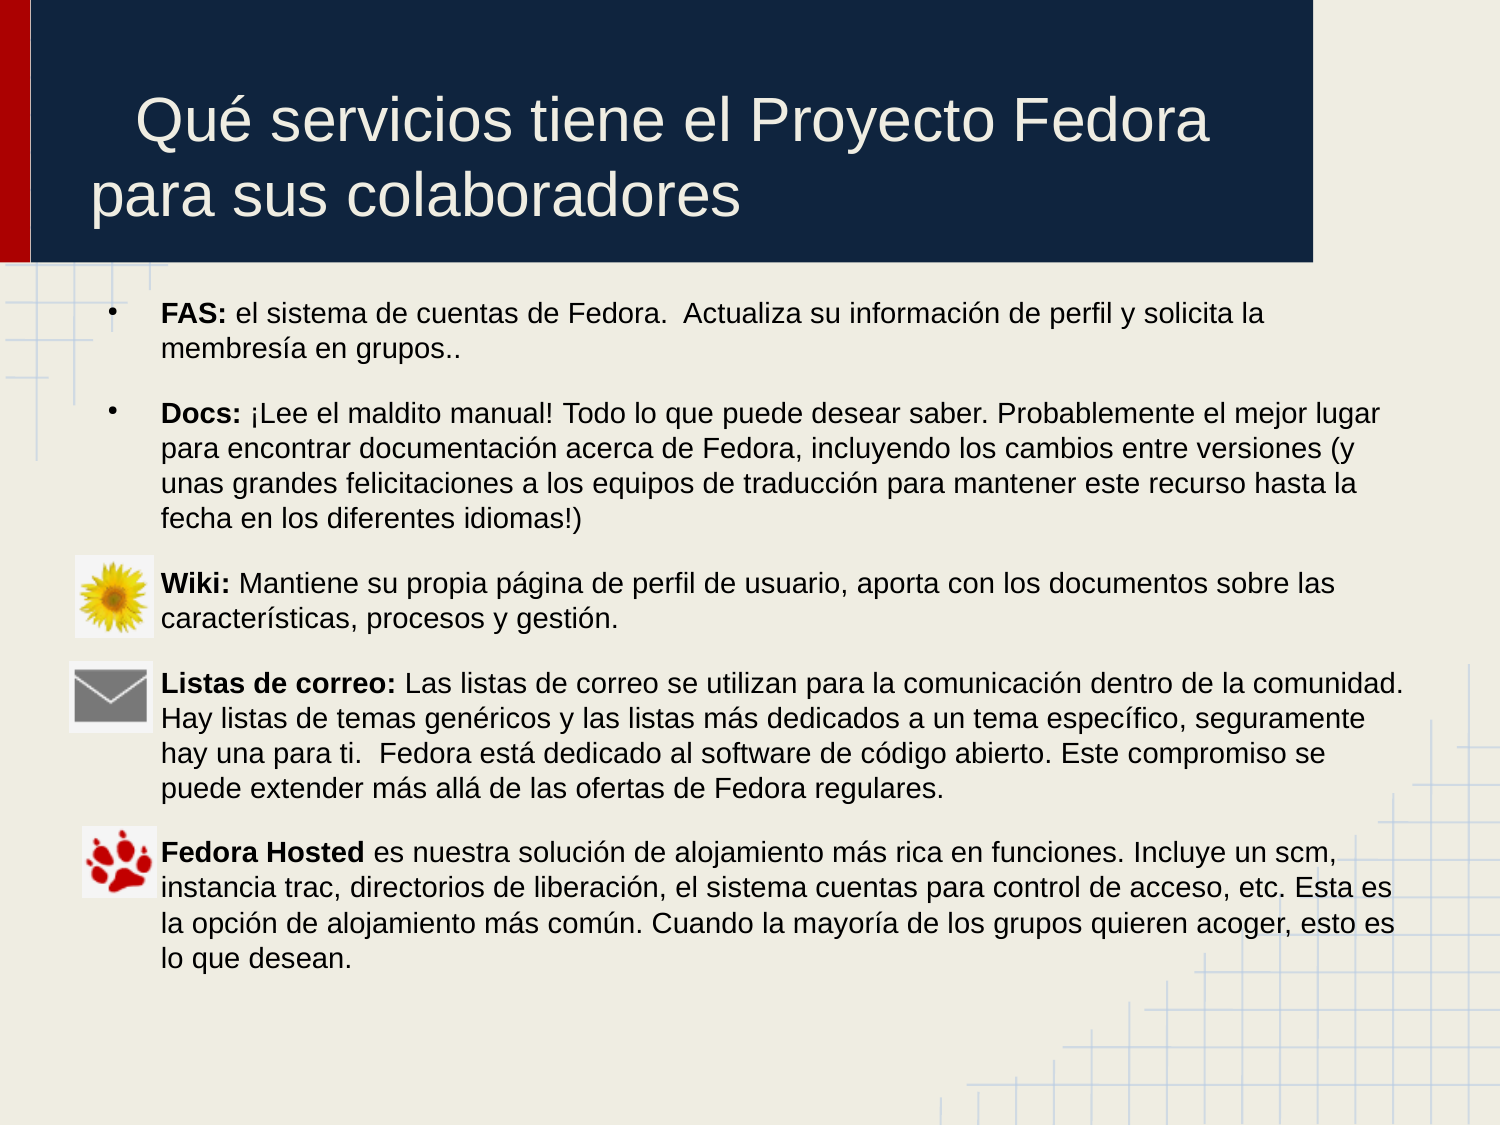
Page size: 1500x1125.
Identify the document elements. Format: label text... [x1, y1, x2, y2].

list FAS: el sistema de cuentas de Fedora. Actualiza su información de perfil y solicita la membresía en grupos.. Docs: ¡Lee el maldito manual! Todo lo que puede desear saber. Probablemente el mejor lugar para encontrar documentación acerca de Fedora, incluyendo los cambios entre versiones (y unas grandes felicitaciones a los equipos de traducción para mantener este recurso hasta la fecha en los diferentes idiomas!) Wiki: Mantiene su propia página de perfil de usuario, aporta con los documentos sobre las características, procesos y gestión. Listas de correo: Las listas de correo se utilizan para la comunicación dentro de la comunidad. Hay listas de temas genéricos y las listas más dedicados a un tema específico, seguramente hay una para ti. Fedora está dedicado al software de código abierto. Este compromiso se puede extender más allá de las ofertas de Fedora regulares. Fedora Hosted es nuestra solución de alojamiento más rica en funciones. Incluye un scm, instancia trac, directorios de liberación, el sistema cuentas para control de acceso, etc. Esta es la opción de alojamiento más común. Cuando la mayoría de los grupos quieren acoger, esto es lo que desean. [75, 279, 1425, 1074]
picture [69, 661, 153, 733]
picture [82, 826, 157, 898]
title Qué servicios tiene el Proyecto Fedora para sus colaboradores [75, 22, 1276, 244]
picture [75, 555, 154, 638]
